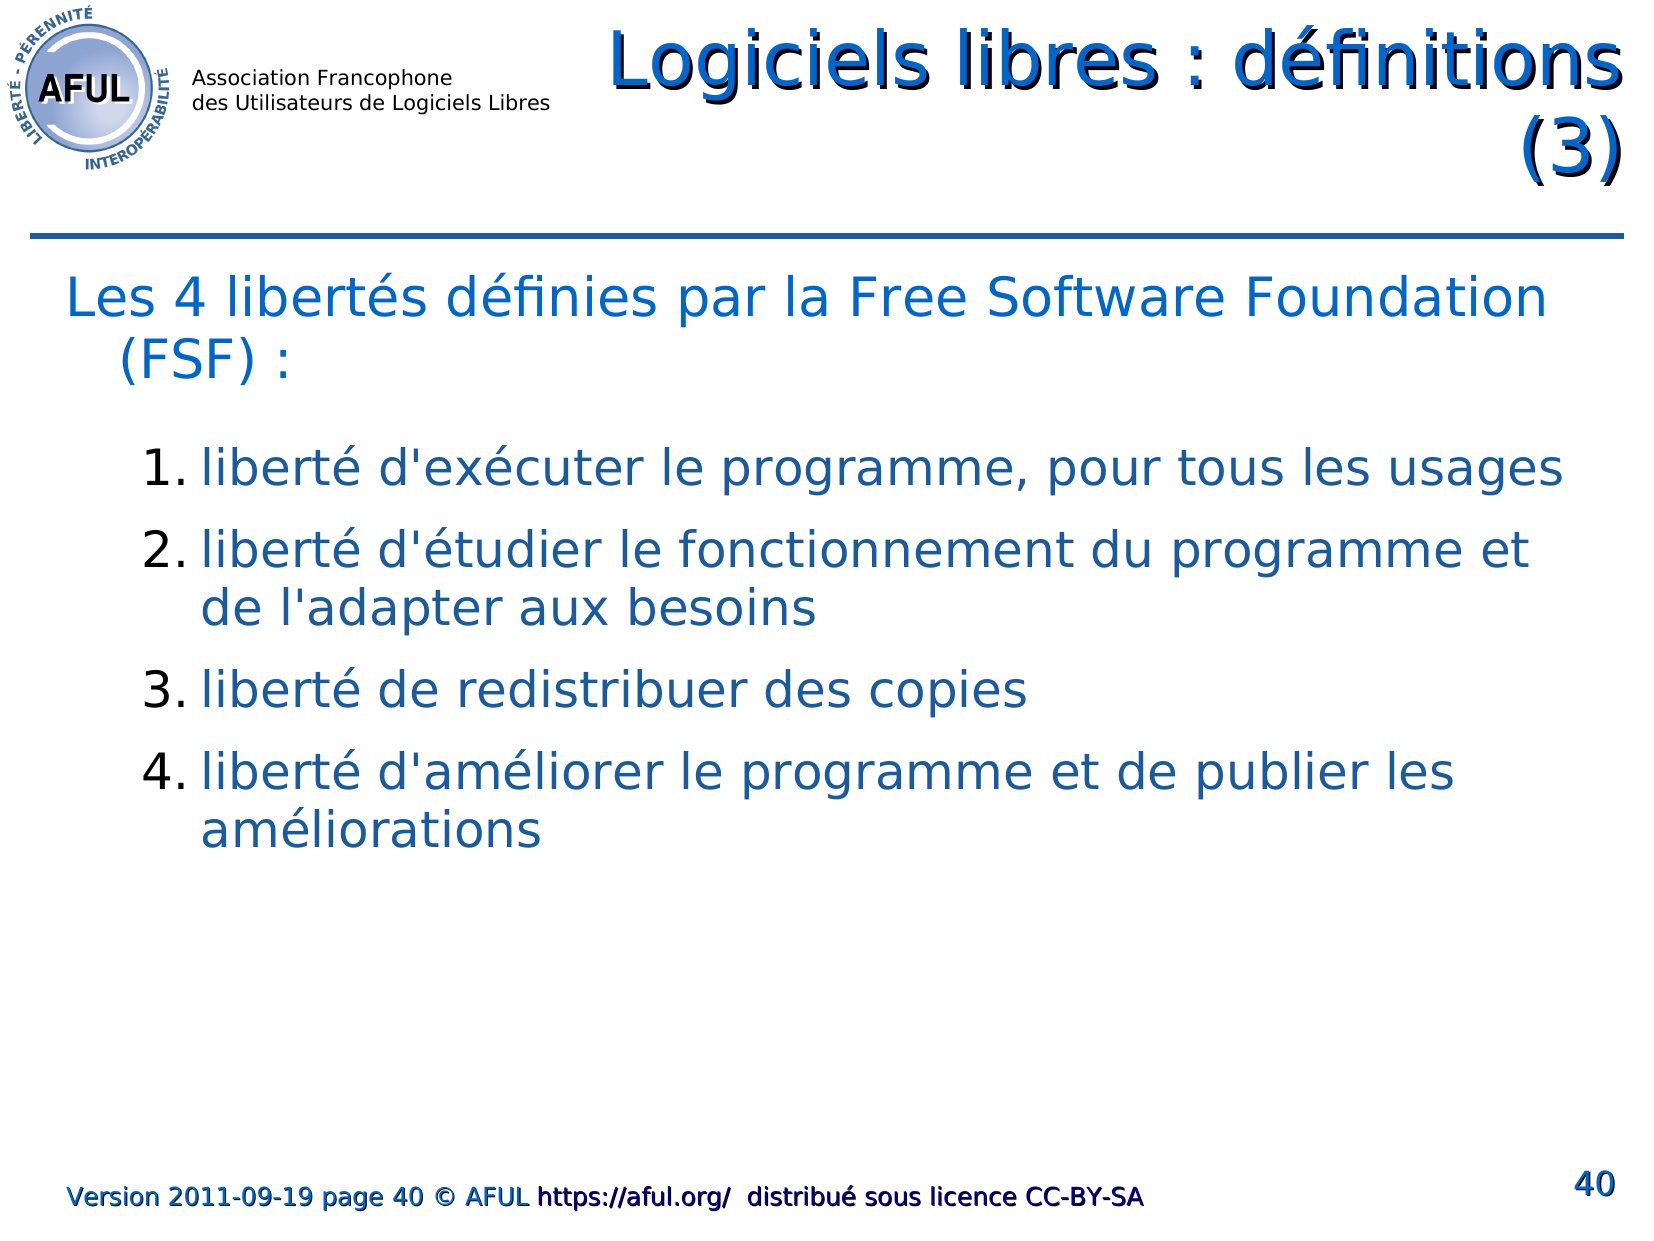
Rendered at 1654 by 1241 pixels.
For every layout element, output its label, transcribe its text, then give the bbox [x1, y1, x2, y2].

picture [0, 0, 178, 178]
title Logiciels libres : définitions (3) [501, 7, 1625, 200]
list Les 4 libertés définies par la Free Software Foundation (FSF) : liberté d'exécuter le programme, pour tous les usages liberté d'étudier le fonctionnement du programme et de l'adapter aux besoins liberté de redistribuer des copies liberté d'améliorer le programme et de publier les améliorations [47, 265, 1595, 1196]
